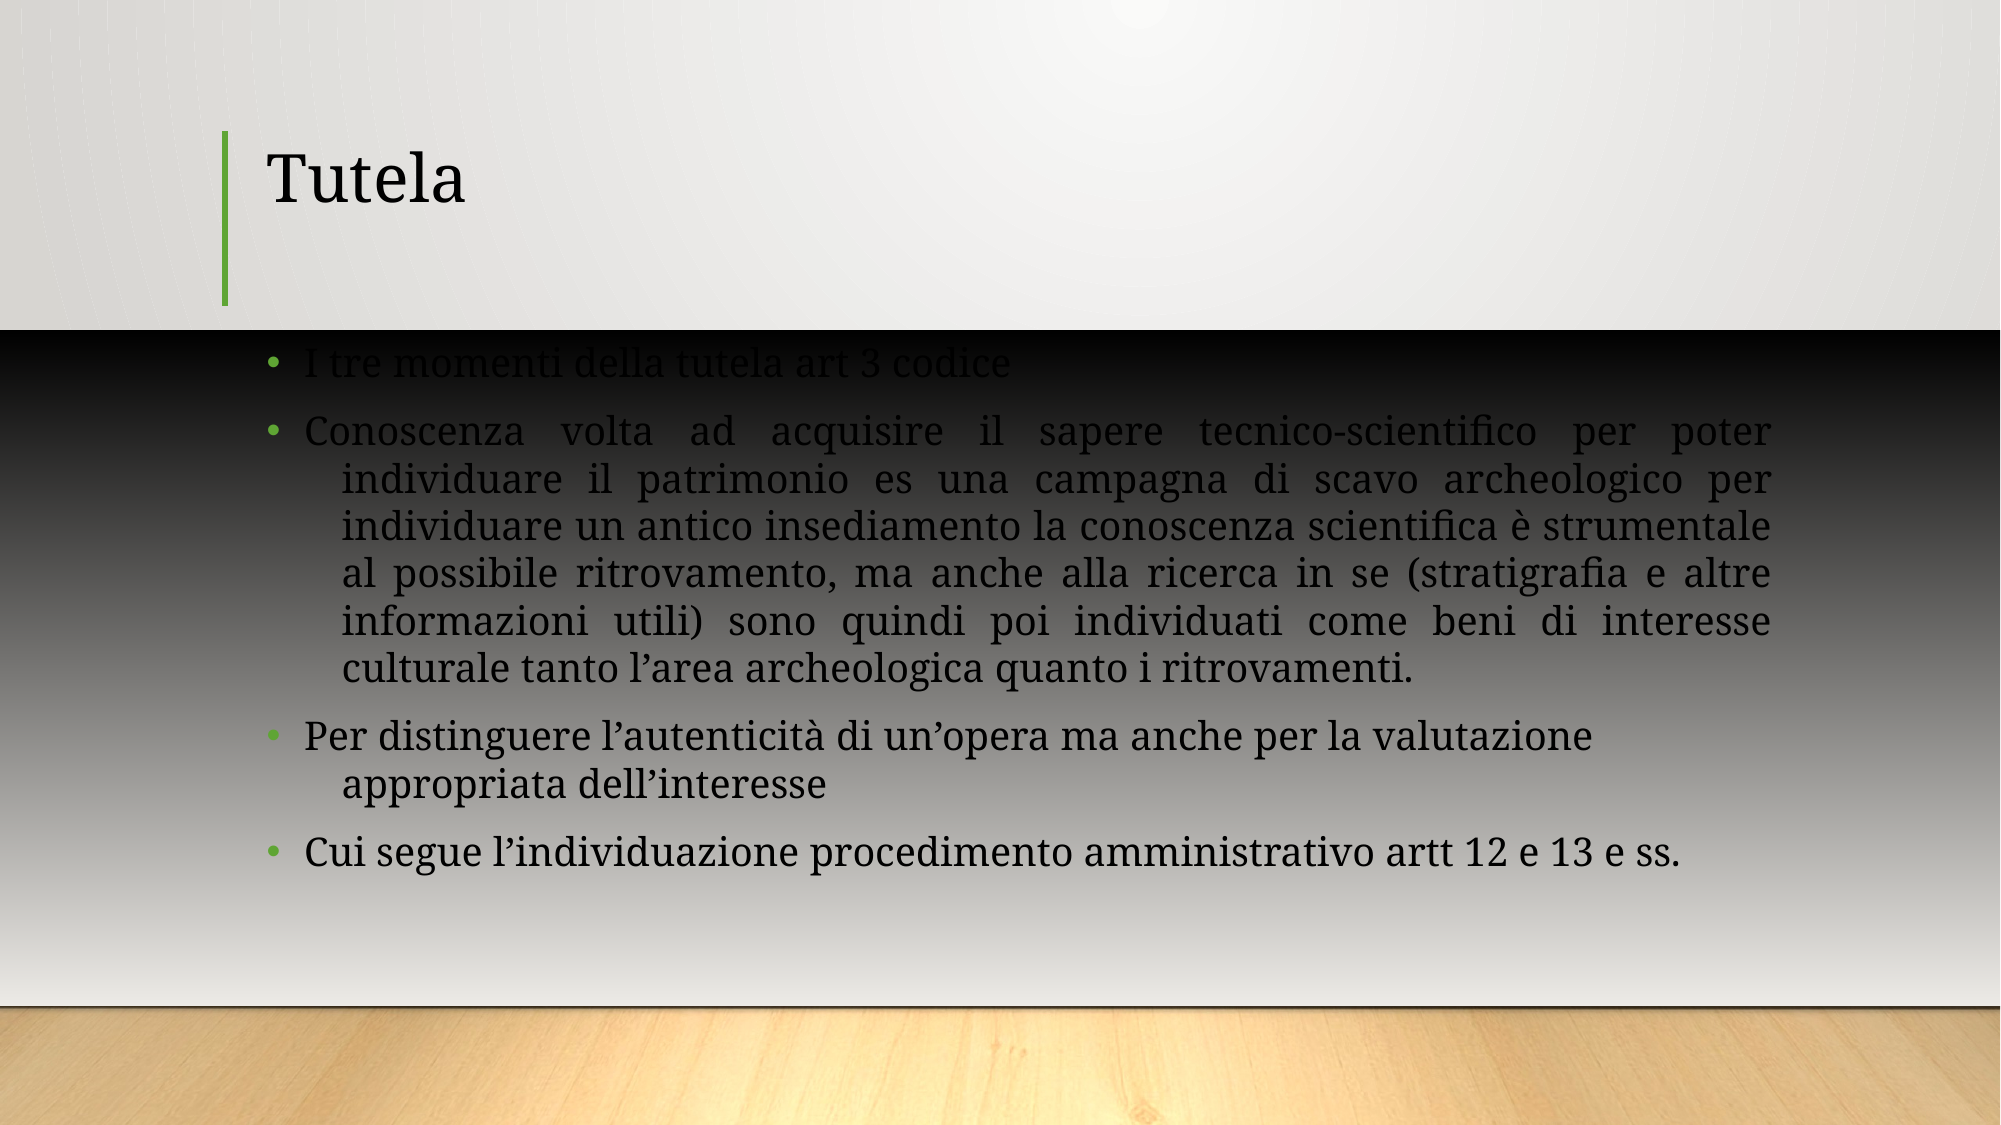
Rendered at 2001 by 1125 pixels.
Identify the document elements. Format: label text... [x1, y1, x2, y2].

title Tutela [251, 131, 1814, 305]
list I tre momenti della tutela art 3 codice Conoscenza volta ad acquisire il sapere tecnico-scientifico per poter individuare il patrimonio es una campagna di scavo archeologico per individuare un antico insediamento la conoscenza scientifica è strumentale al possibile ritrovamento, ma anche alla ricerca in se (stratigrafia e altre informazioni utili) sono quindi poi individuati come beni di interesse culturale tanto l’area archeologica quanto i ritrovamenti. Per distinguere l’autenticità di un’opera ma anche per la valutazione appropriata dell’interesse Cui segue l’individuazione procedimento amministrativo artt 12 e 13 e ss. [251, 330, 1814, 897]
